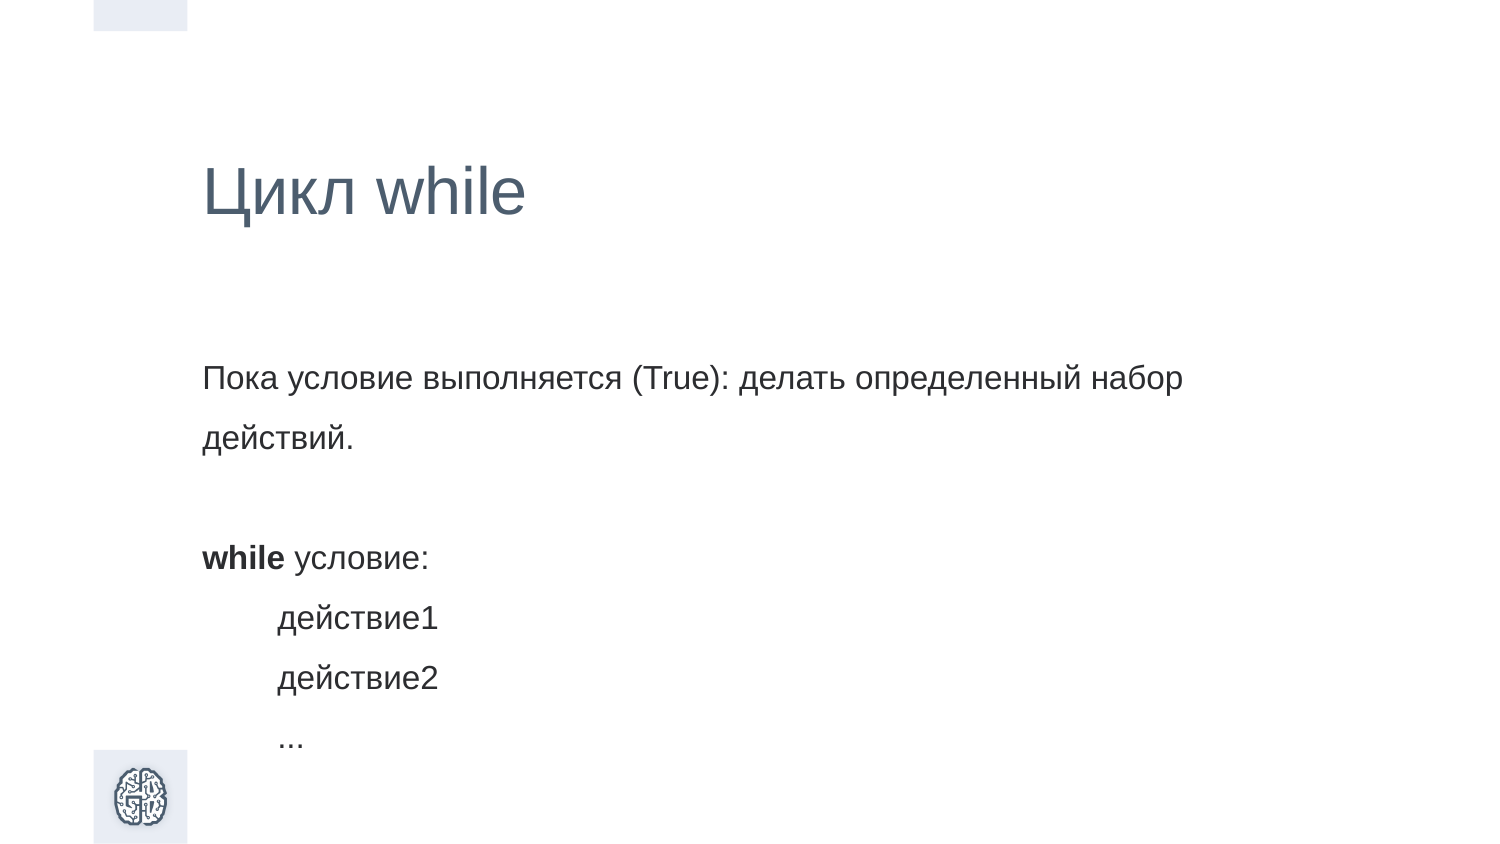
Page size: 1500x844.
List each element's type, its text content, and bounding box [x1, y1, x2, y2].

picture [106, 760, 175, 834]
text_box Цикл while [187, 93, 1312, 282]
text_box Пока условие выполняется (True): делать определенный набор действий. while условие: действие1 действие2 ... [187, 347, 1312, 745]
